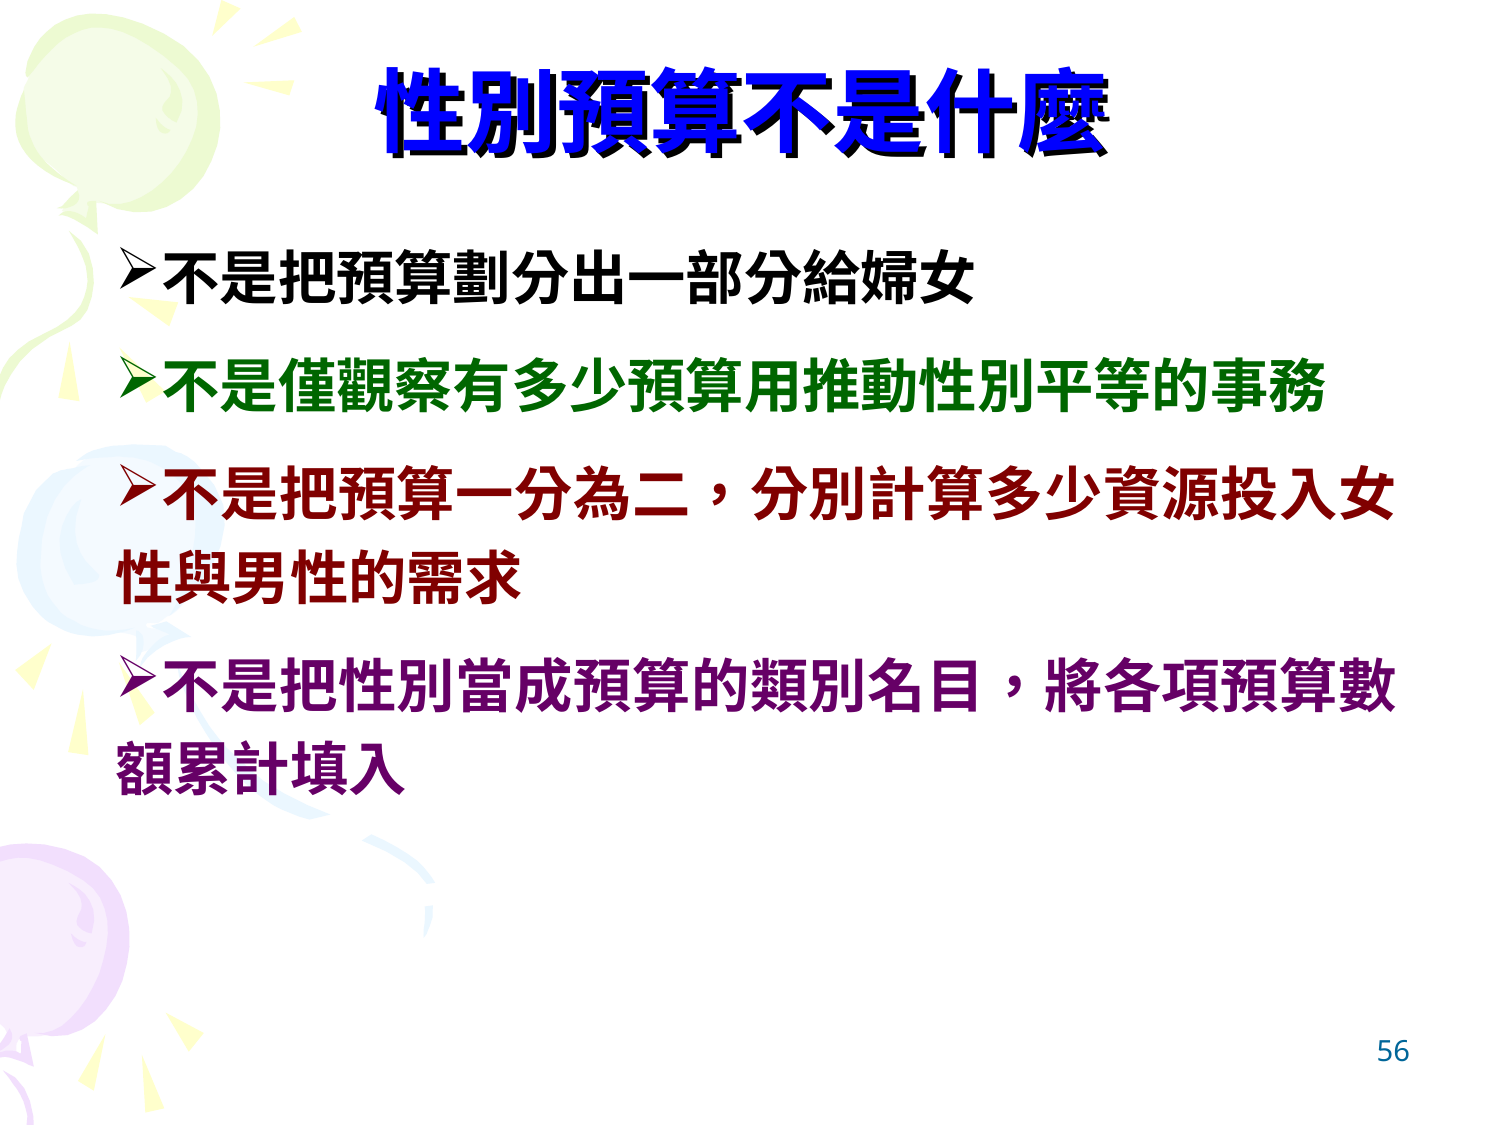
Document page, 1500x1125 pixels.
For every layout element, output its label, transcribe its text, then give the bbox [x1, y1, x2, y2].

title 性別預算不是什麼 [64, 66, 1418, 173]
list 不是把預算劃分出一部分給婦女 不是僅觀察有多少預算用推動性別平等的事務 不是把預算一分為二，分別計算多少資源投入女性與男性的需求 不是把性別當成預算的類別名目，將各項預算數額累計填入 [100, 219, 1412, 994]
text_box <編號> [1074, 1024, 1426, 1100]
